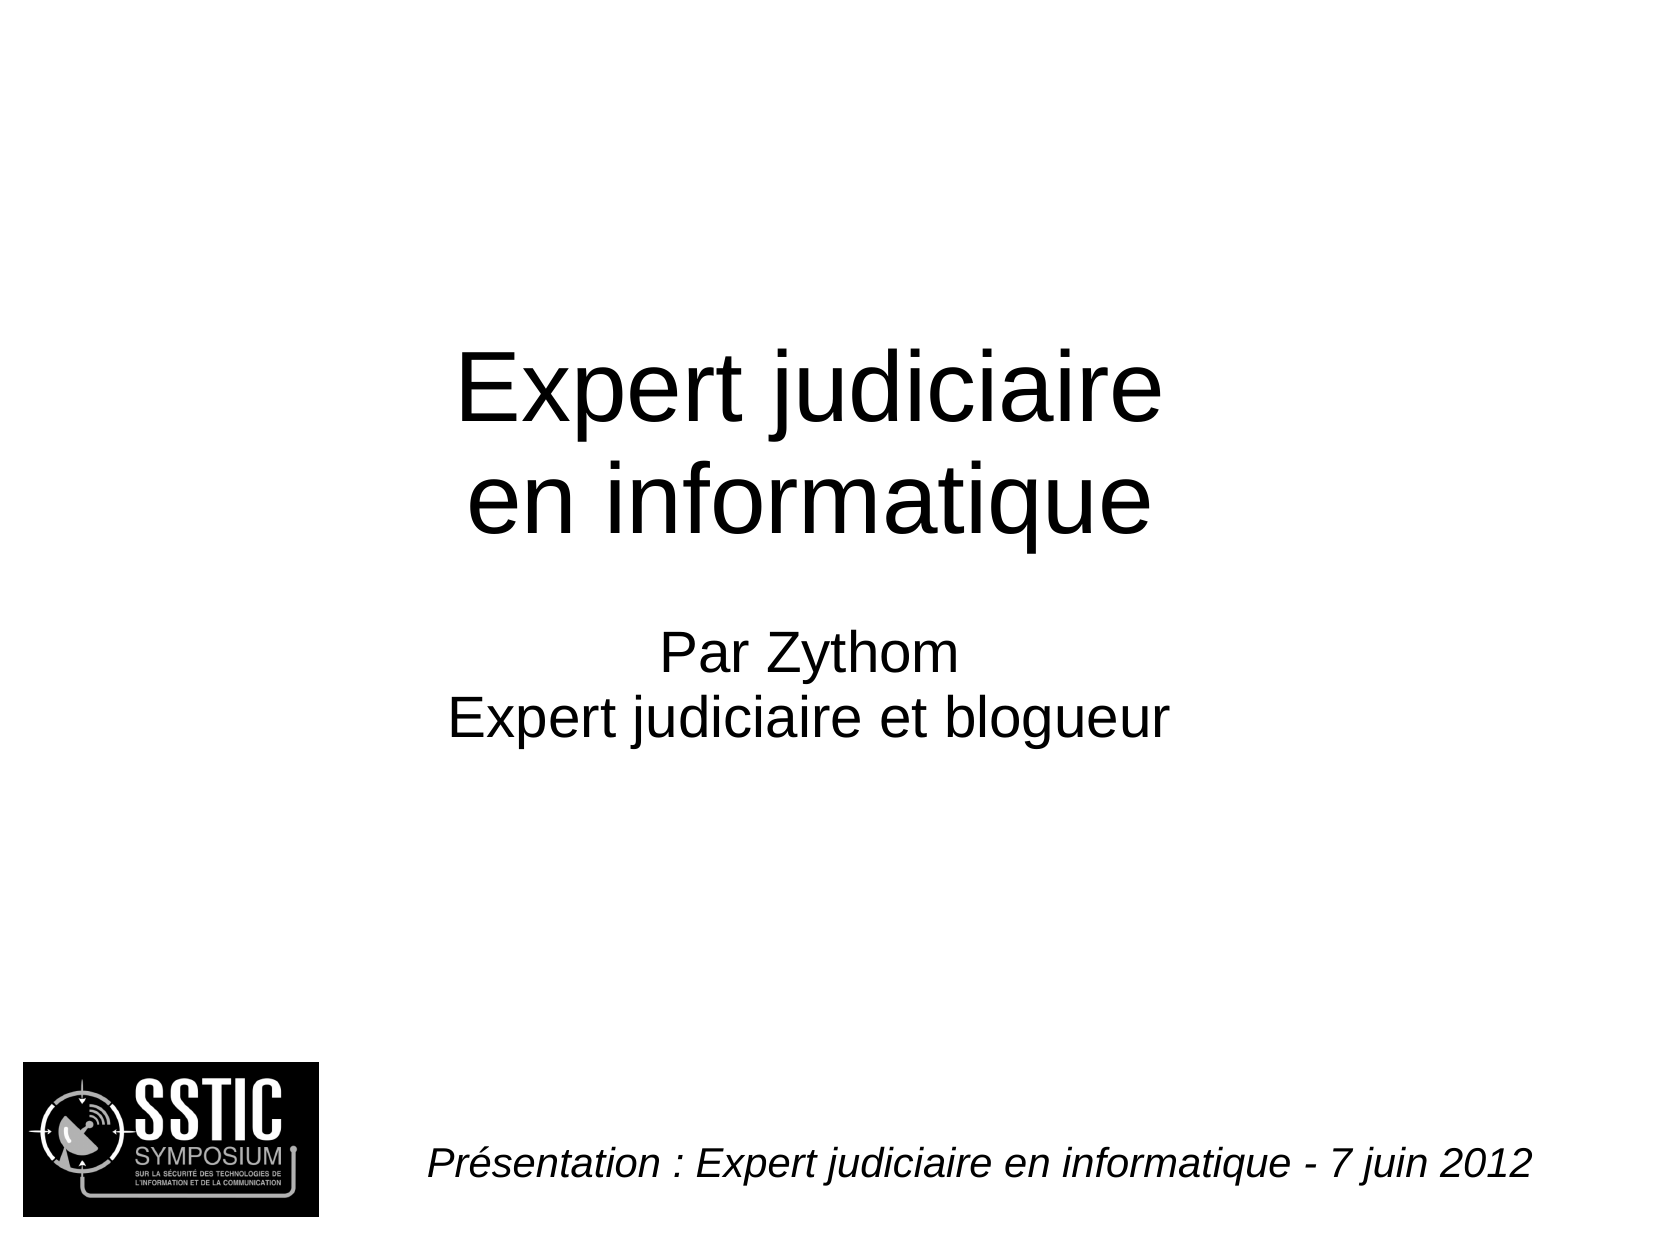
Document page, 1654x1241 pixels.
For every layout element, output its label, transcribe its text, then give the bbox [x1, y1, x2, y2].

picture [23, 1062, 319, 1217]
subtitle Expert judiciaire en informatique Par Zythom Expert judiciaire et blogueur [82, 70, 1538, 1010]
text_box Présentation : Expert judiciaire en informatique - 7 juin 2012 [377, 1110, 1583, 1217]
